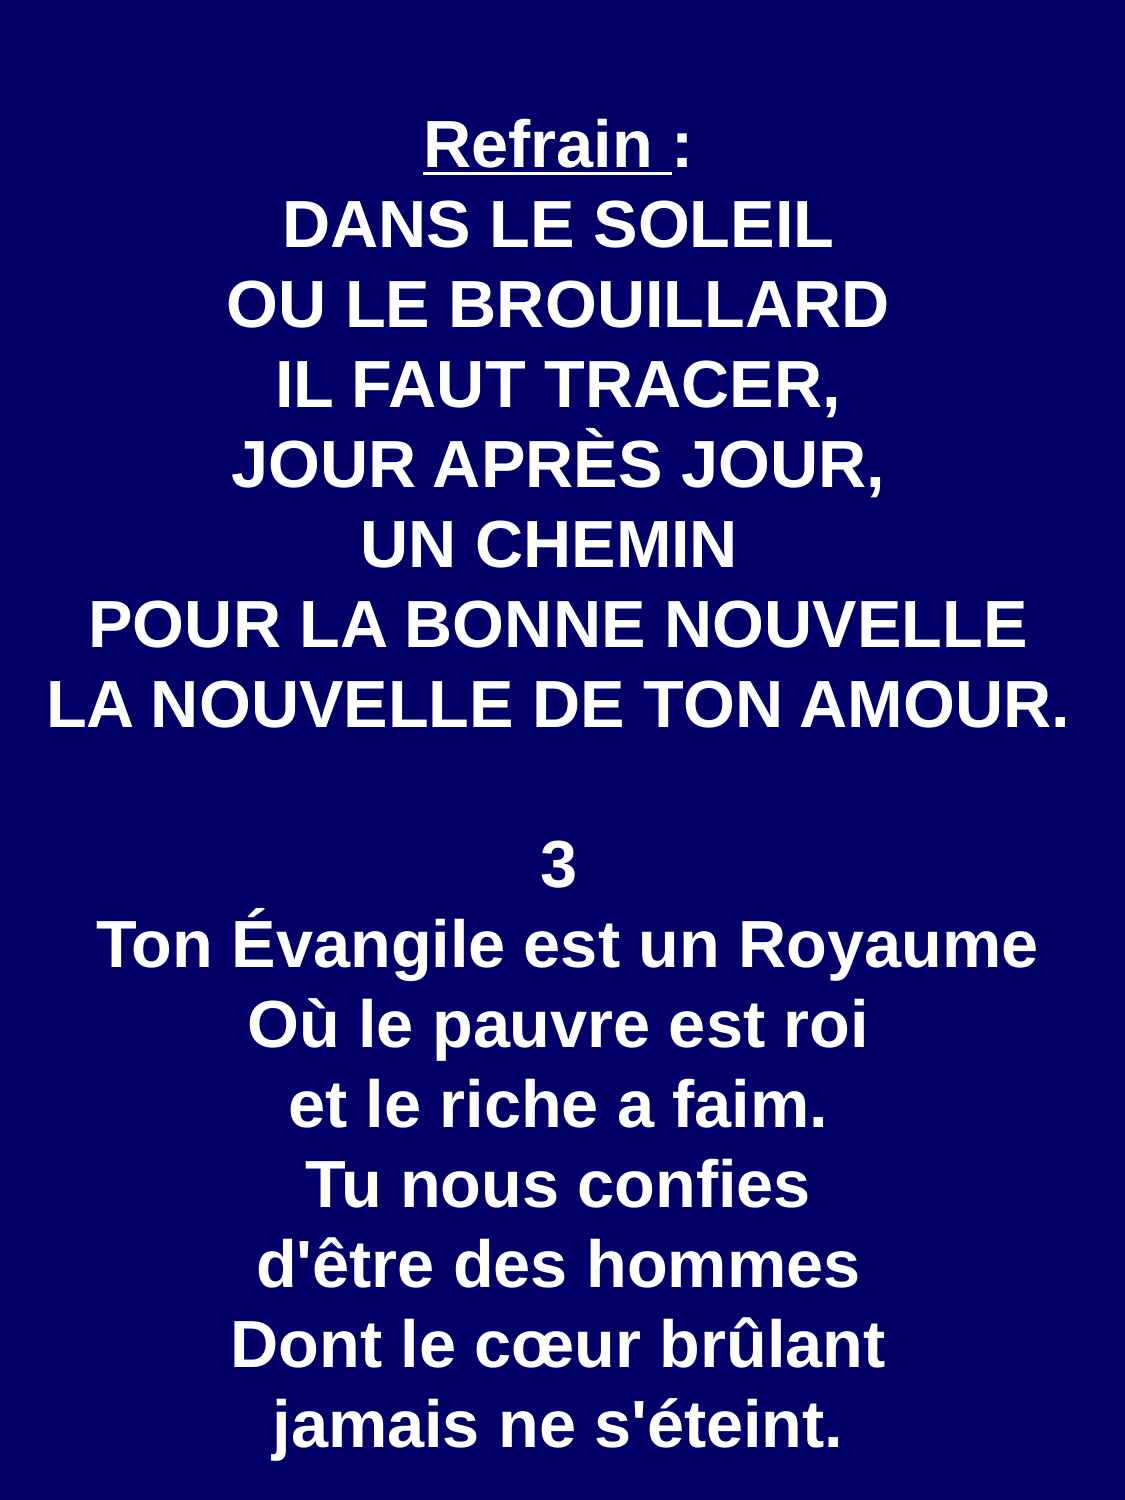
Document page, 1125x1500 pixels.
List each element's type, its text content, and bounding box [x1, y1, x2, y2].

text_box Refrain : DANS LE SOLEIL OU LE BROUILLARD IL FAUT TRACER, JOUR APRÈS JOUR, UN CHEMIN POUR LA BONNE NOUVELLE LA NOUVELLE DE TON AMOUR. 3 Ton Évangile est un Royaume Où le pauvre est roi et le riche a faim. Tu nous confies d'être des hommes Dont le cœur brûlant jamais ne s'éteint. [0, 93, 1125, 1498]
